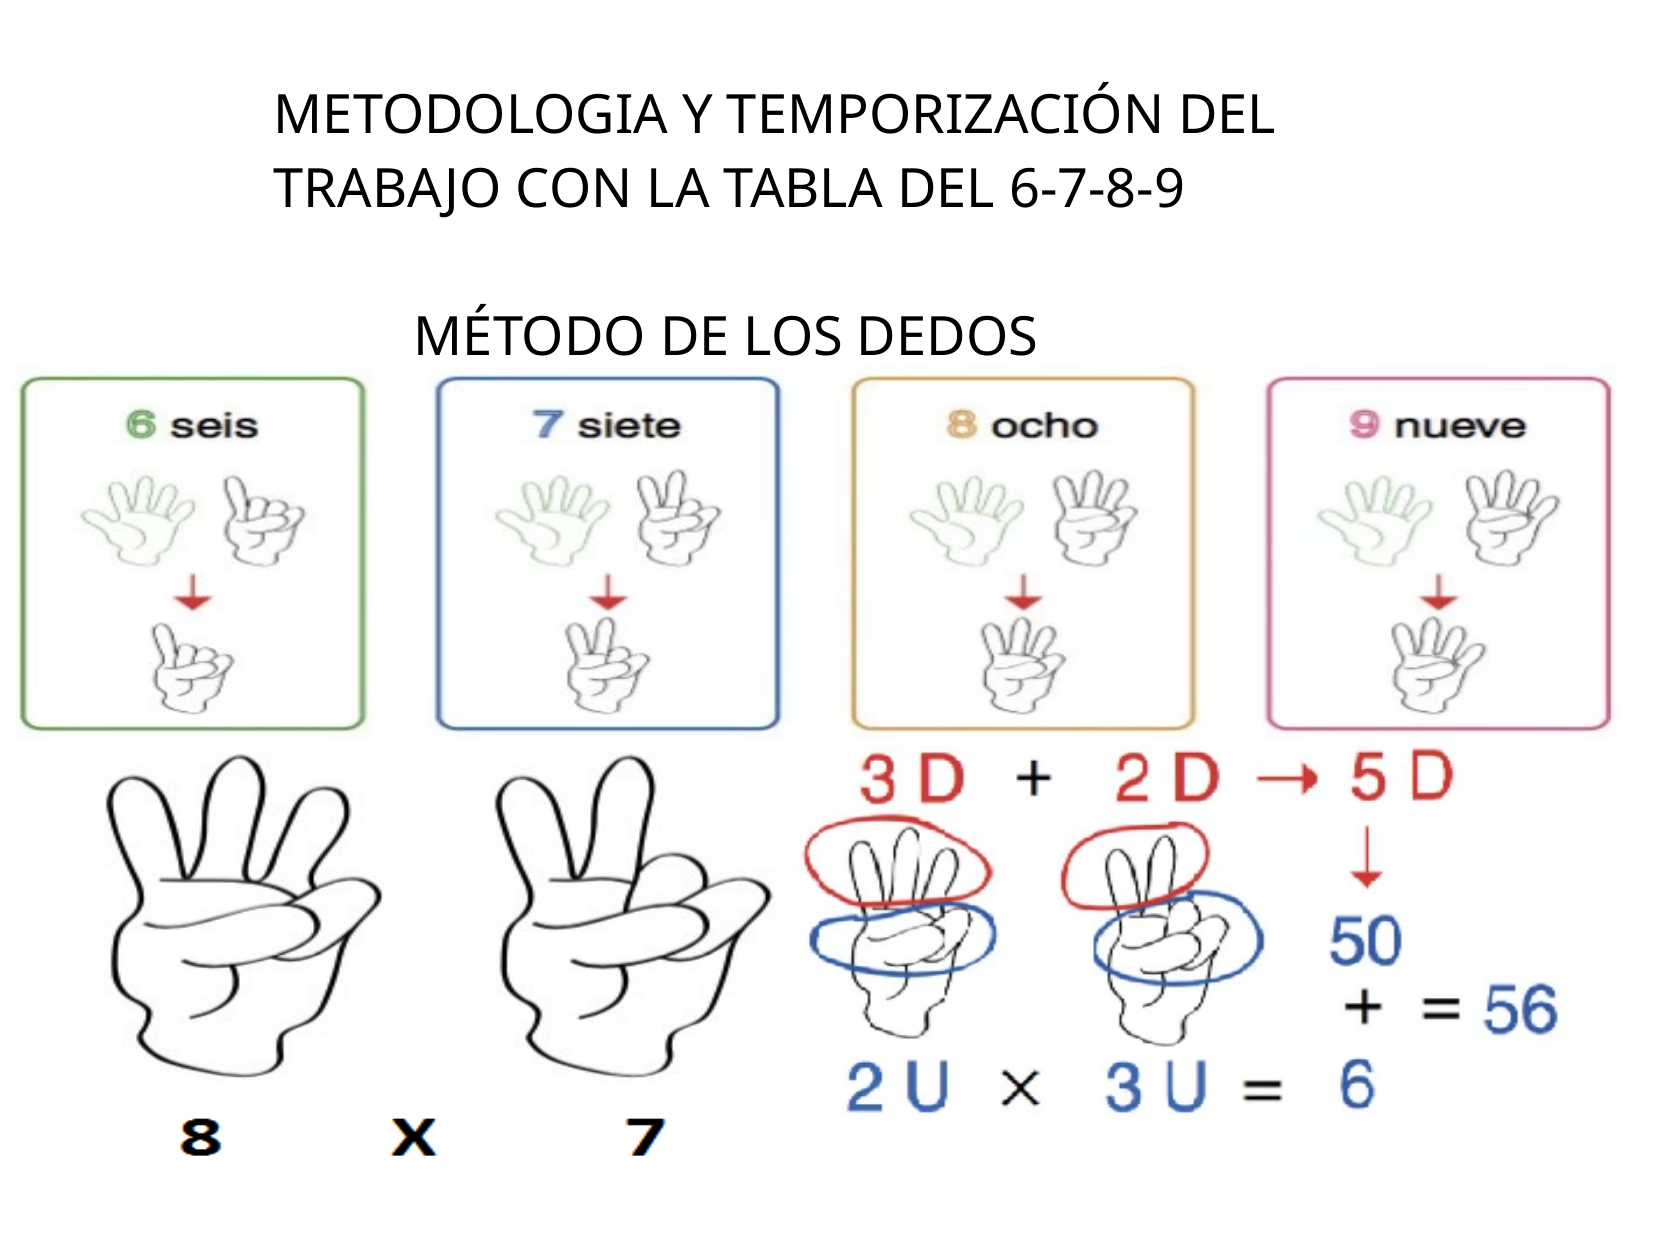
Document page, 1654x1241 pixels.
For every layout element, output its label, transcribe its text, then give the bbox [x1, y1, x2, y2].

text_box METODOLOGIA Y TEMPORIZACIÓN DEL TRABAJO CON LA TABLA DEL 6-7-8-9 MÉTODO DE LOS DEDOS [244, 68, 1349, 366]
picture [0, 366, 1630, 1217]
